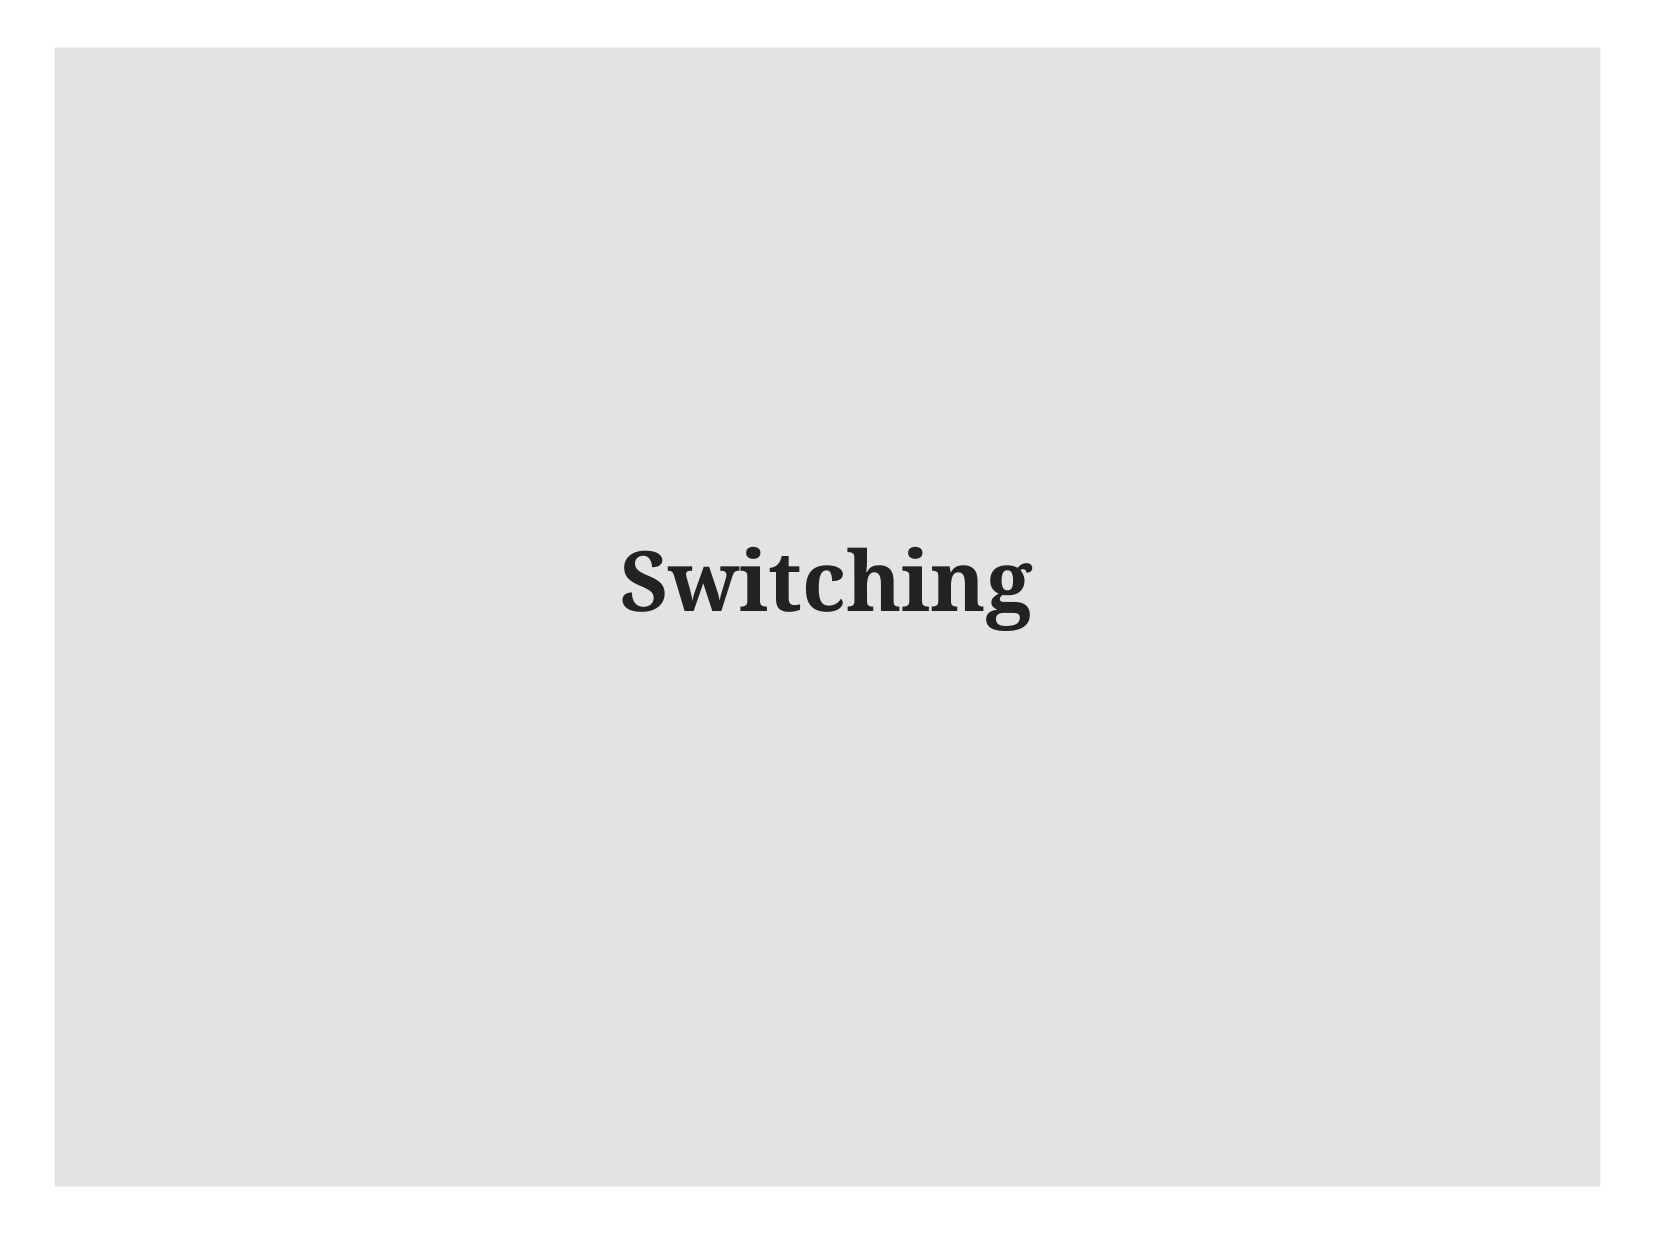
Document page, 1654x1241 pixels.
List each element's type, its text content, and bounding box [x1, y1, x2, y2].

subtitle Switching [82, 49, 1571, 1109]
picture [0, 0, 1654, 1241]
